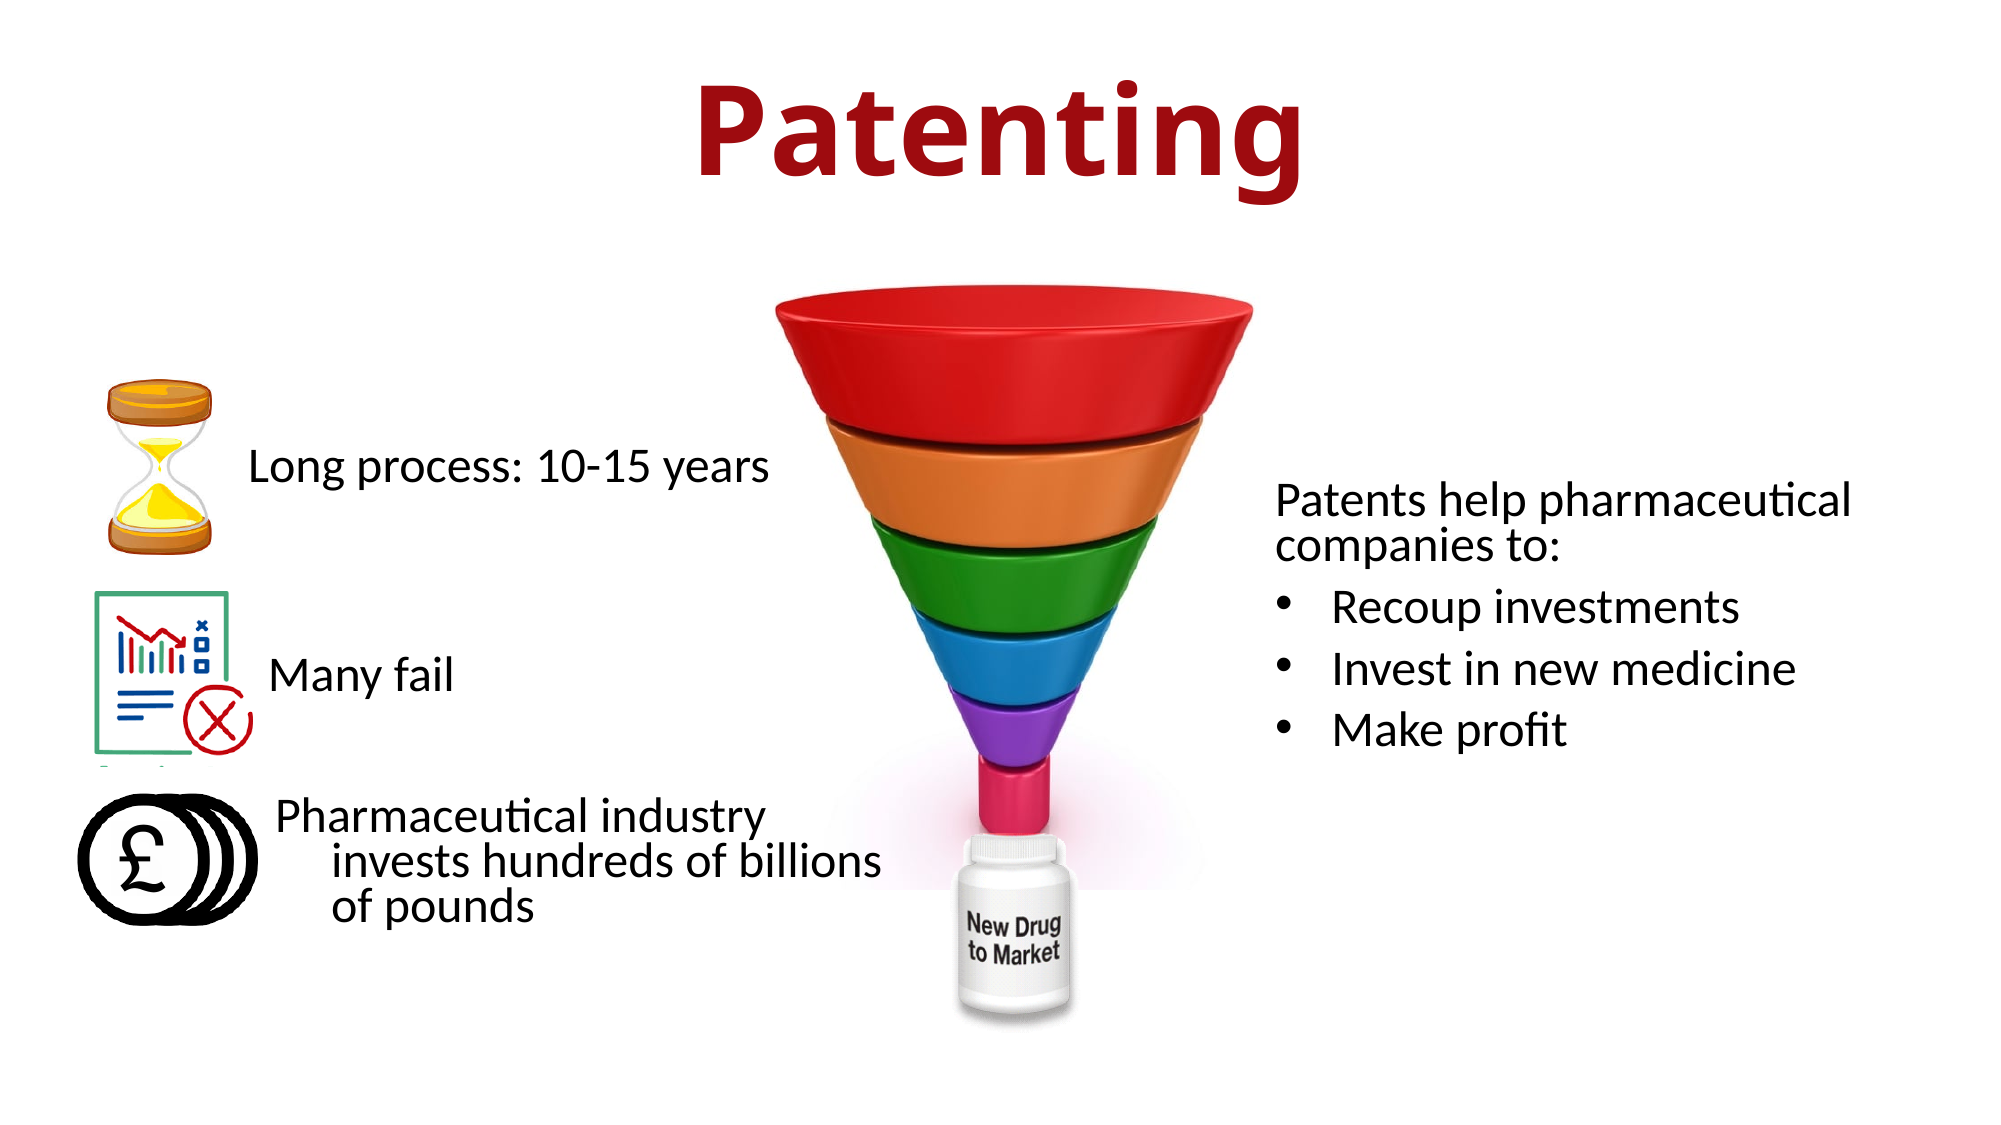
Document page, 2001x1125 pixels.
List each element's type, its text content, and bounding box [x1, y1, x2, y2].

text_box Patenting [440, 78, 1560, 206]
text_box Many fail [253, 648, 470, 708]
text_box Long process: 10-15 years [233, 439, 785, 499]
picture [107, 379, 212, 555]
text_box Pharmaceutical industry invests hundreds of billions of pounds [264, 789, 924, 939]
picture [772, 257, 1261, 1047]
picture [71, 591, 264, 956]
text_box Patents help pharmaceutical companies to: Recoup investments Invest in new medicine Make profit [1260, 473, 2000, 764]
